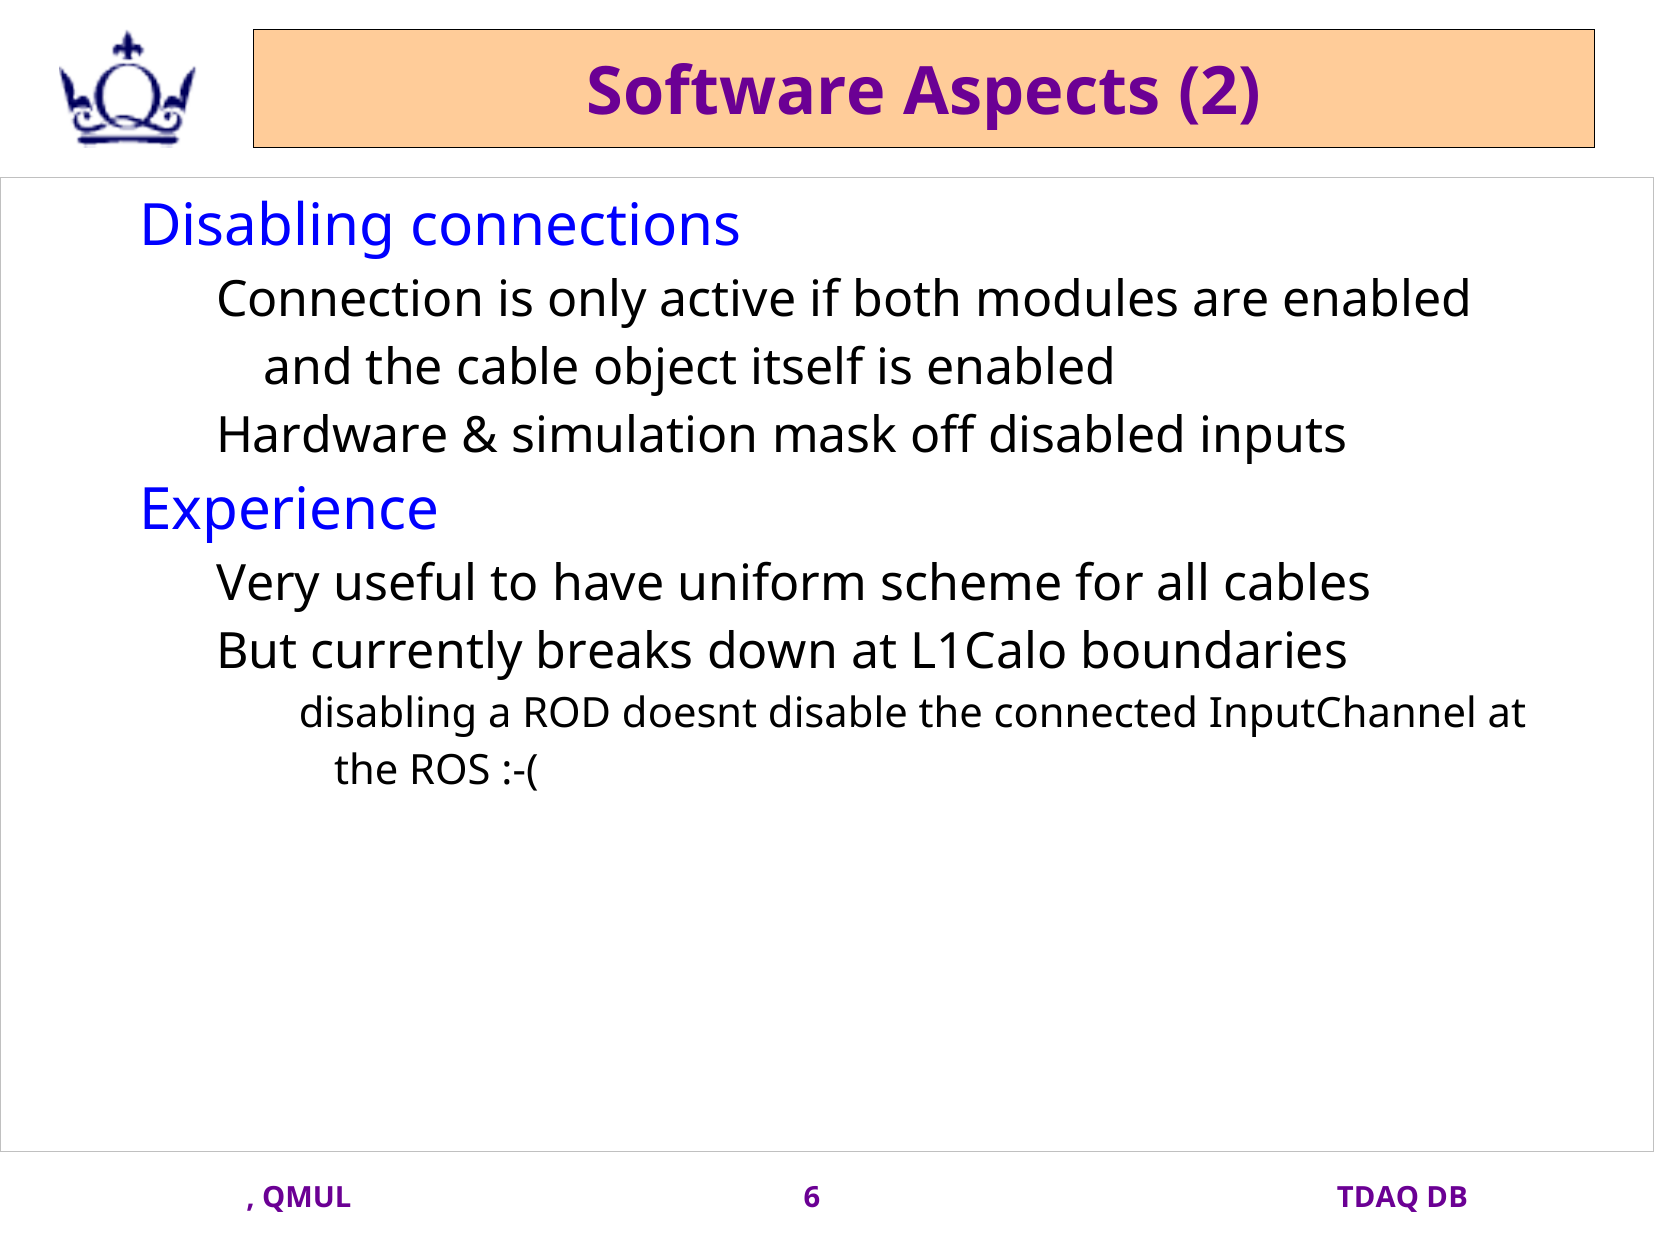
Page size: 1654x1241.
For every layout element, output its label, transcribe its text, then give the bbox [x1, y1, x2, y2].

list Disabling connections Connection is only active if both modules are enabled and the cable object itself is enabled Hardware & simulation mask off disabled inputs Experience Very useful to have uniform scheme for all cables But currently breaks down at L1Calo boundaries disabling a ROD doesnt disable the connected InputChannel at the ROS :-( [121, 183, 1534, 1155]
title Software Aspects (2) [253, 29, 1595, 148]
picture [59, 29, 200, 148]
